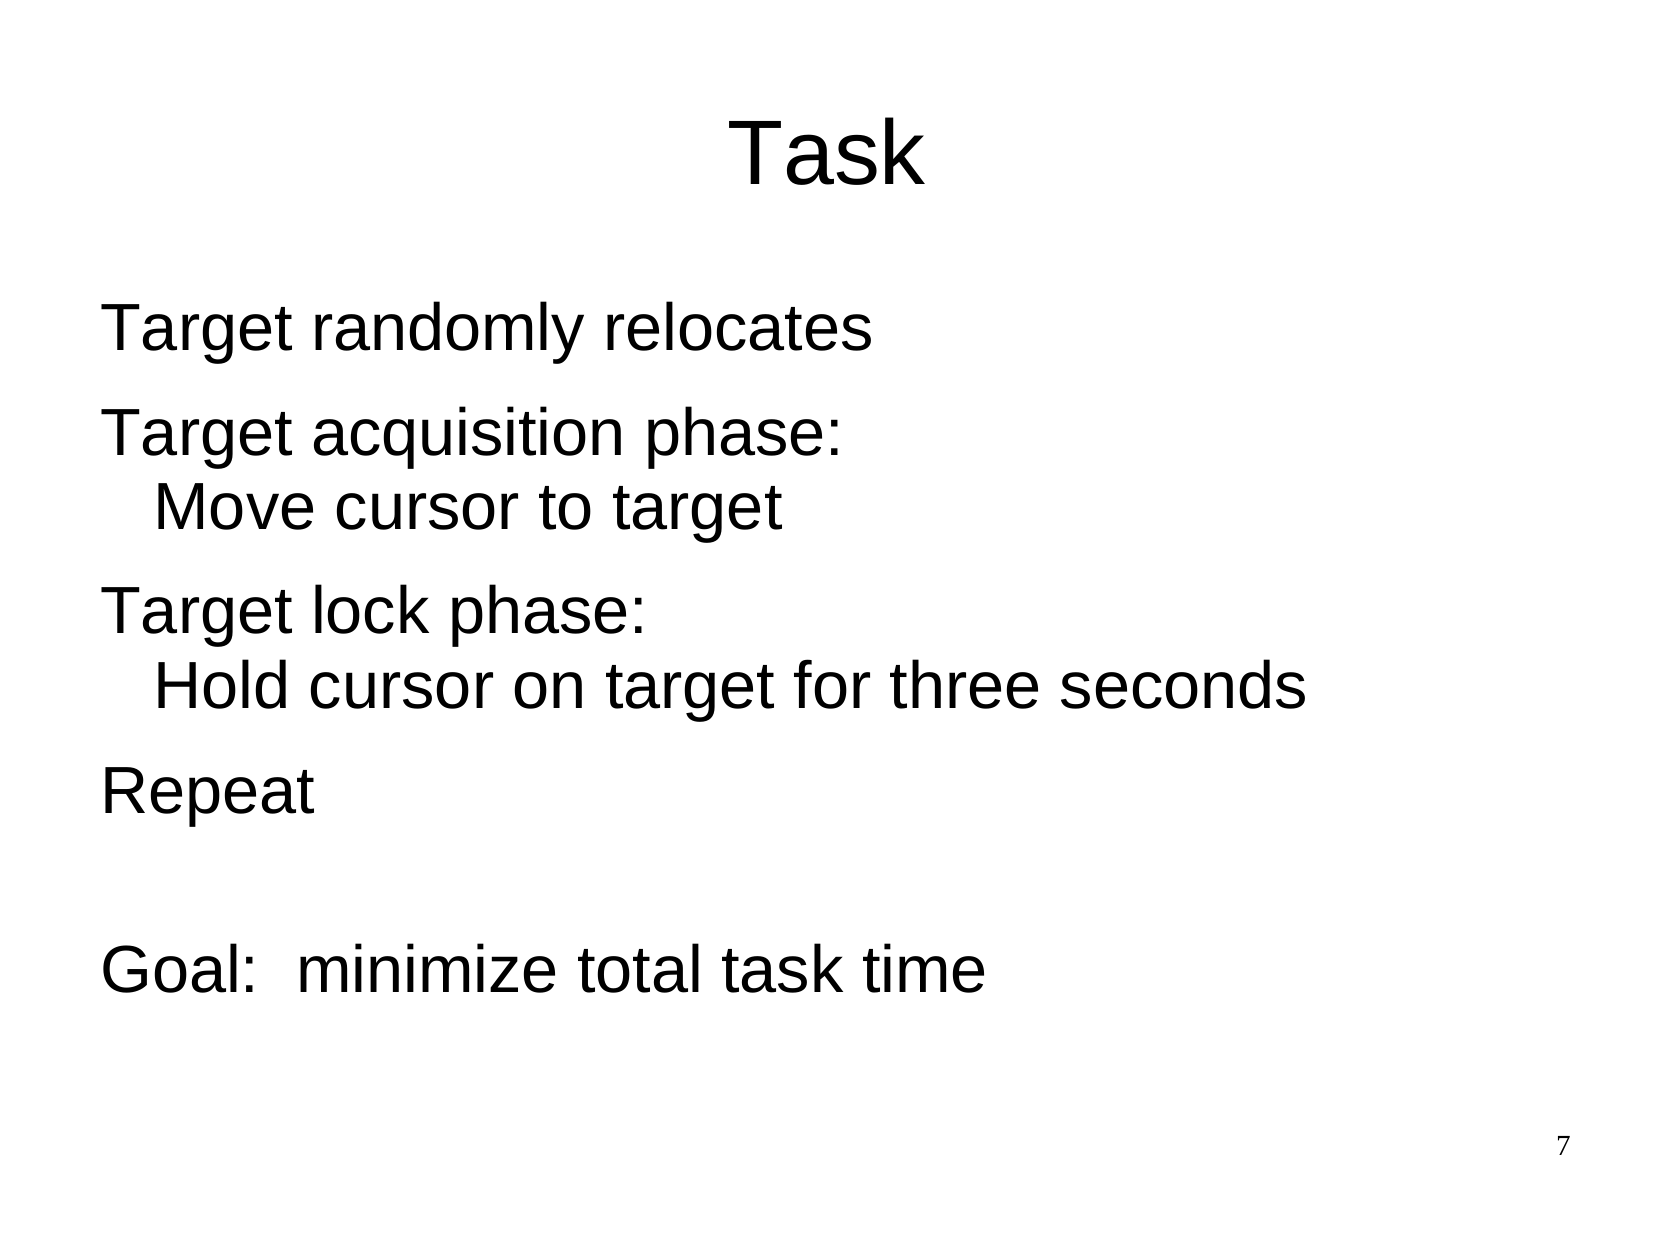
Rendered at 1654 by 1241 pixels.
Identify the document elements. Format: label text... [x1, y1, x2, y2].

list Target randomly relocates Target acquisition phase: Move cursor to target Target lock phase: Hold cursor on target for three seconds Repeat Goal: minimize total task time [82, 290, 1571, 1109]
title Task [82, 49, 1571, 257]
